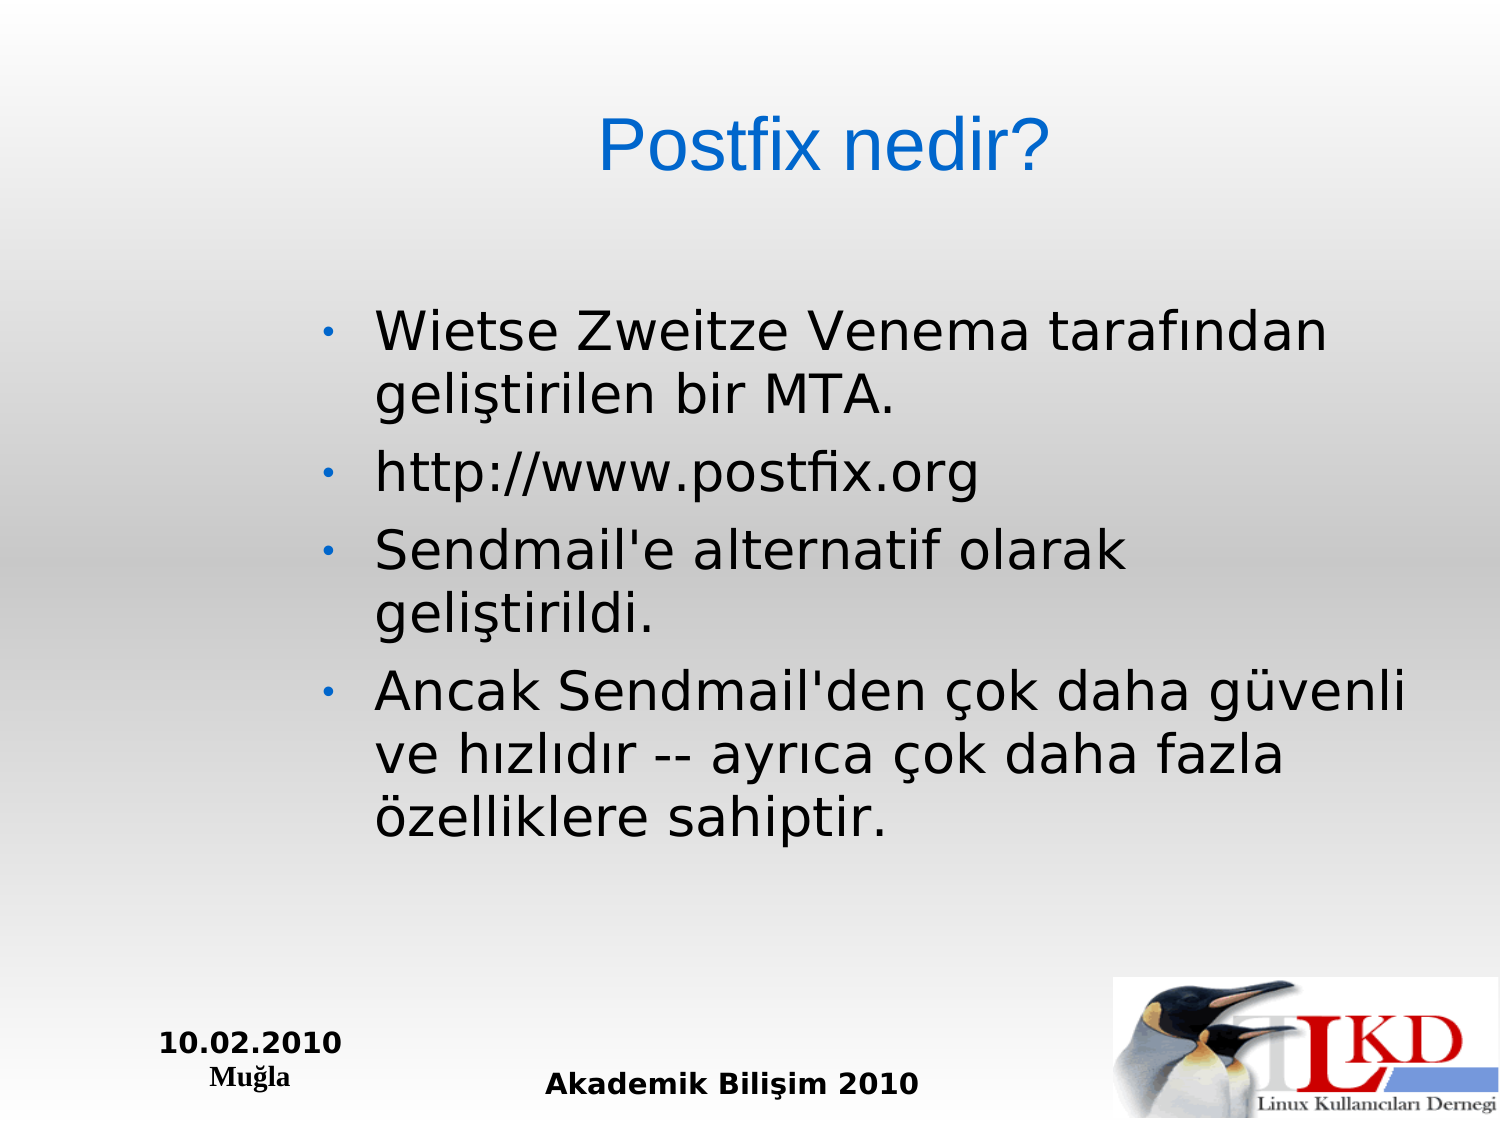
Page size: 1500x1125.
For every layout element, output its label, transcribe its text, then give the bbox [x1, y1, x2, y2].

title Postfix nedir? [224, 49, 1425, 238]
picture [1113, 977, 1499, 1118]
list Wietse Zweitze Venema tarafından geliştirilen bir MTA. http://www.postfix.org Sendmail'e alternatif olarak geliştirildi. Ancak Sendmail'den çok daha güvenli ve hızlıdır -- ayrıca çok daha fazla özelliklere sahiptir. [224, 299, 1425, 975]
